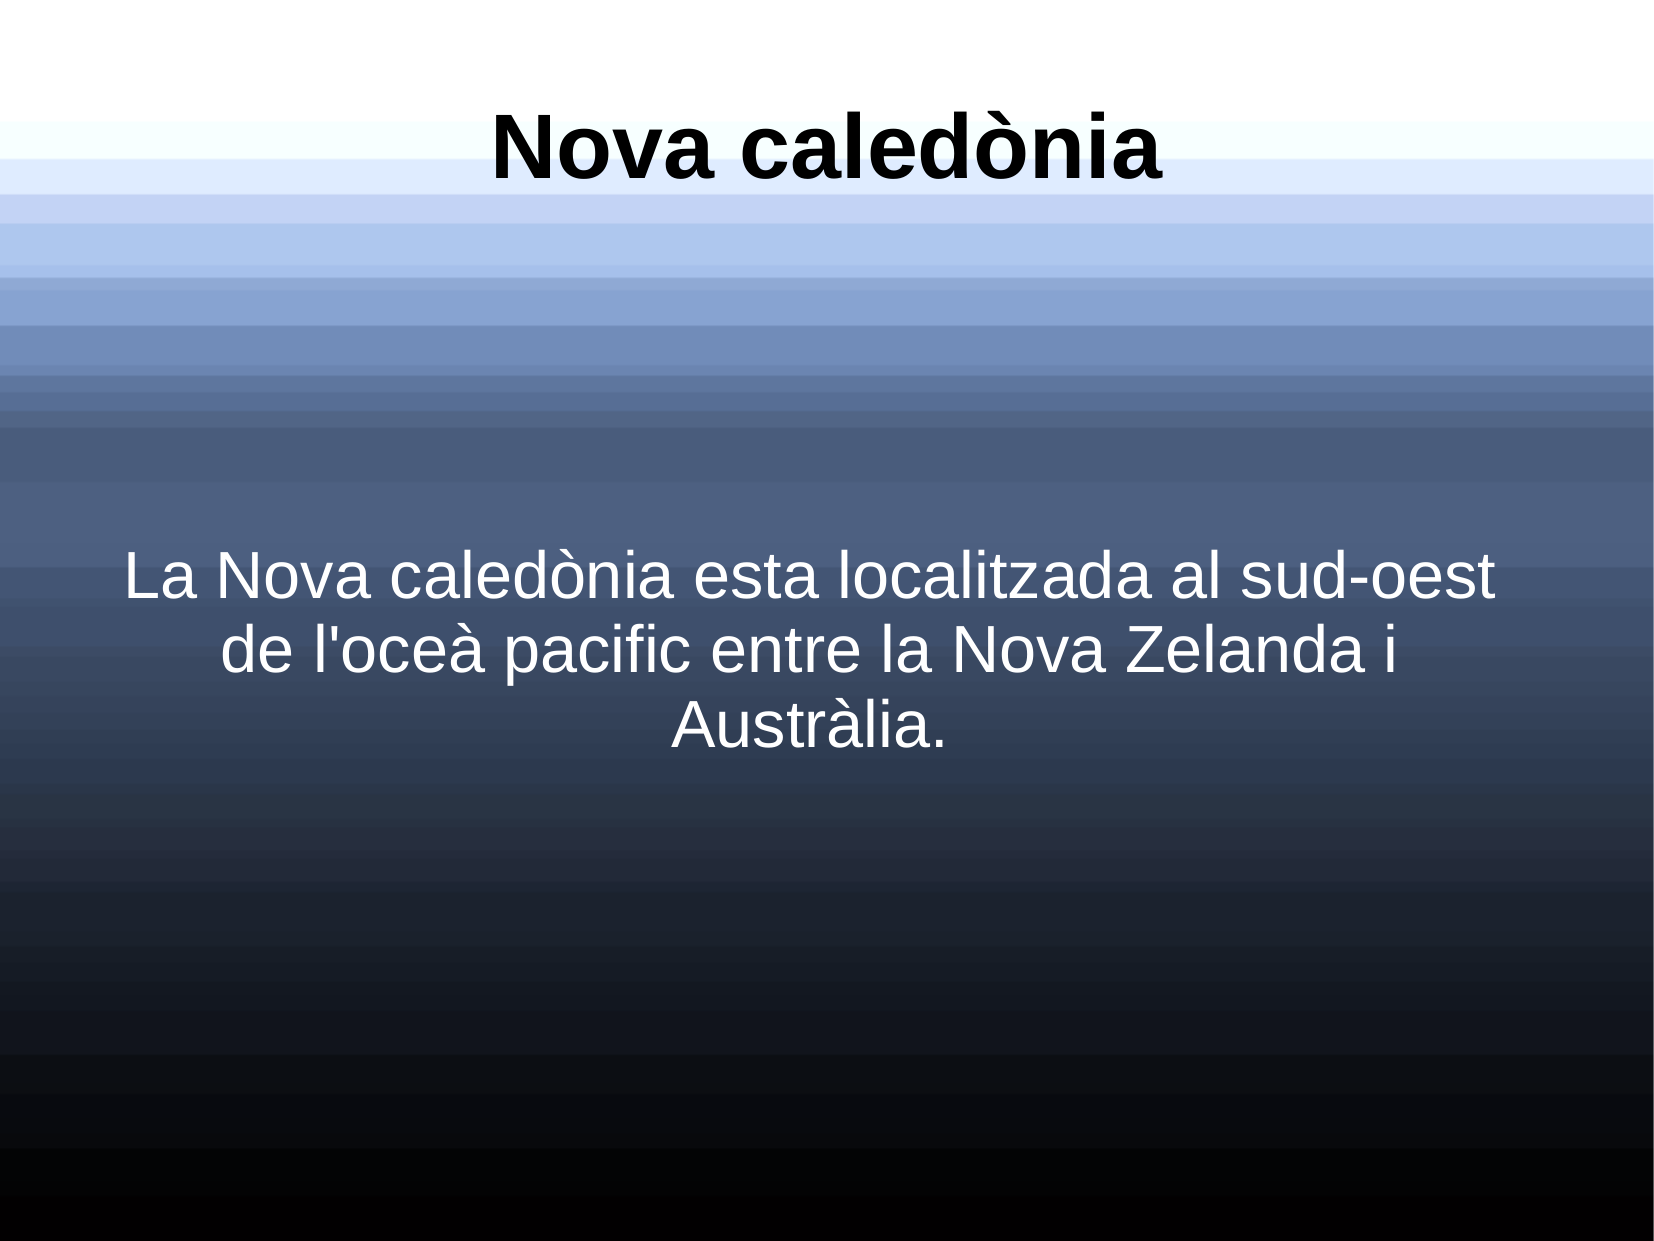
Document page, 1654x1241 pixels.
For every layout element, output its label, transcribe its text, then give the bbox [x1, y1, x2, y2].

subtitle La Nova caledònia esta localitzada al sud-oest de l'oceà pacific entre la Nova Zelanda i Austràlia. [82, 290, 1538, 1010]
picture [0, 0, 1654, 1241]
title Nova caledònia [82, 43, 1571, 251]
